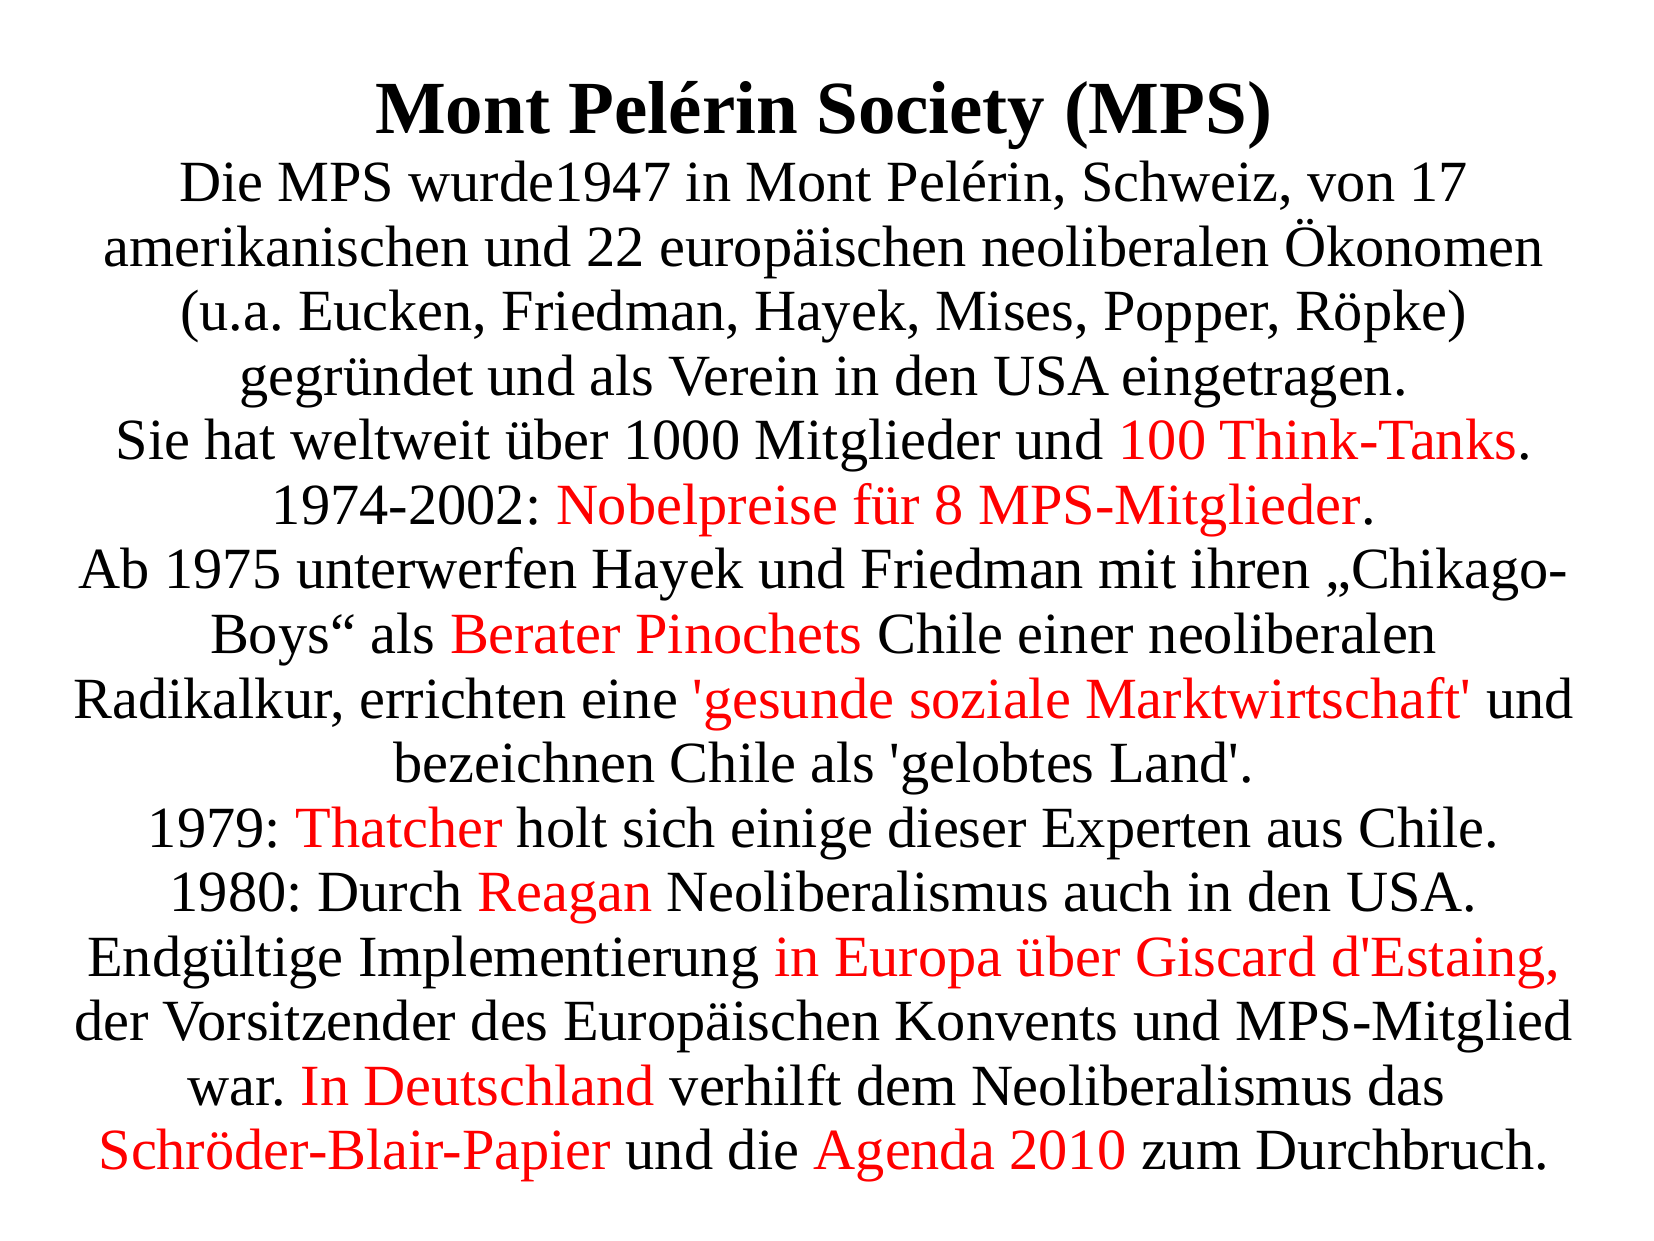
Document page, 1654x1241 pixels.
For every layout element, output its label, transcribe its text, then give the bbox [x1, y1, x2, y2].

text_box Mont Pelérin Society (MPS) Die MPS wurde1947 in Mont Pelérin, Schweiz, von 17 amerikanischen und 22 europäischen neoliberalen Ökonomen (u.a. Eucken, Friedman, Hayek, Mises, Popper, Röpke) gegründet und als Verein in den USA eingetragen. Sie hat weltweit über 1000 Mitglieder und 100 Think-Tanks. 1974-2002: Nobelpreise für 8 MPS-Mitglieder. Ab 1975 unterwerfen Hayek und Friedman mit ihren „Chikago-Boys“ als Berater Pinochets Chile einer neoliberalen Radikalkur, errichten eine 'gesunde soziale Marktwirtschaft' und bezeichnen Chile als 'gelobtes Land'. 1979: Thatcher holt sich einige dieser Experten aus Chile. 1980: Durch Reagan Neoliberalismus auch in den USA. Endgültige Implementierung in Europa über Giscard d'Estaing, der Vorsitzender des Europäischen Konvents und MPS-Mitglied war. In Deutschland verhilft dem Neoliberalismus das Schröder-Blair-Papier und die Agenda 2010 zum Durchbruch. [59, 59, 1595, 1194]
